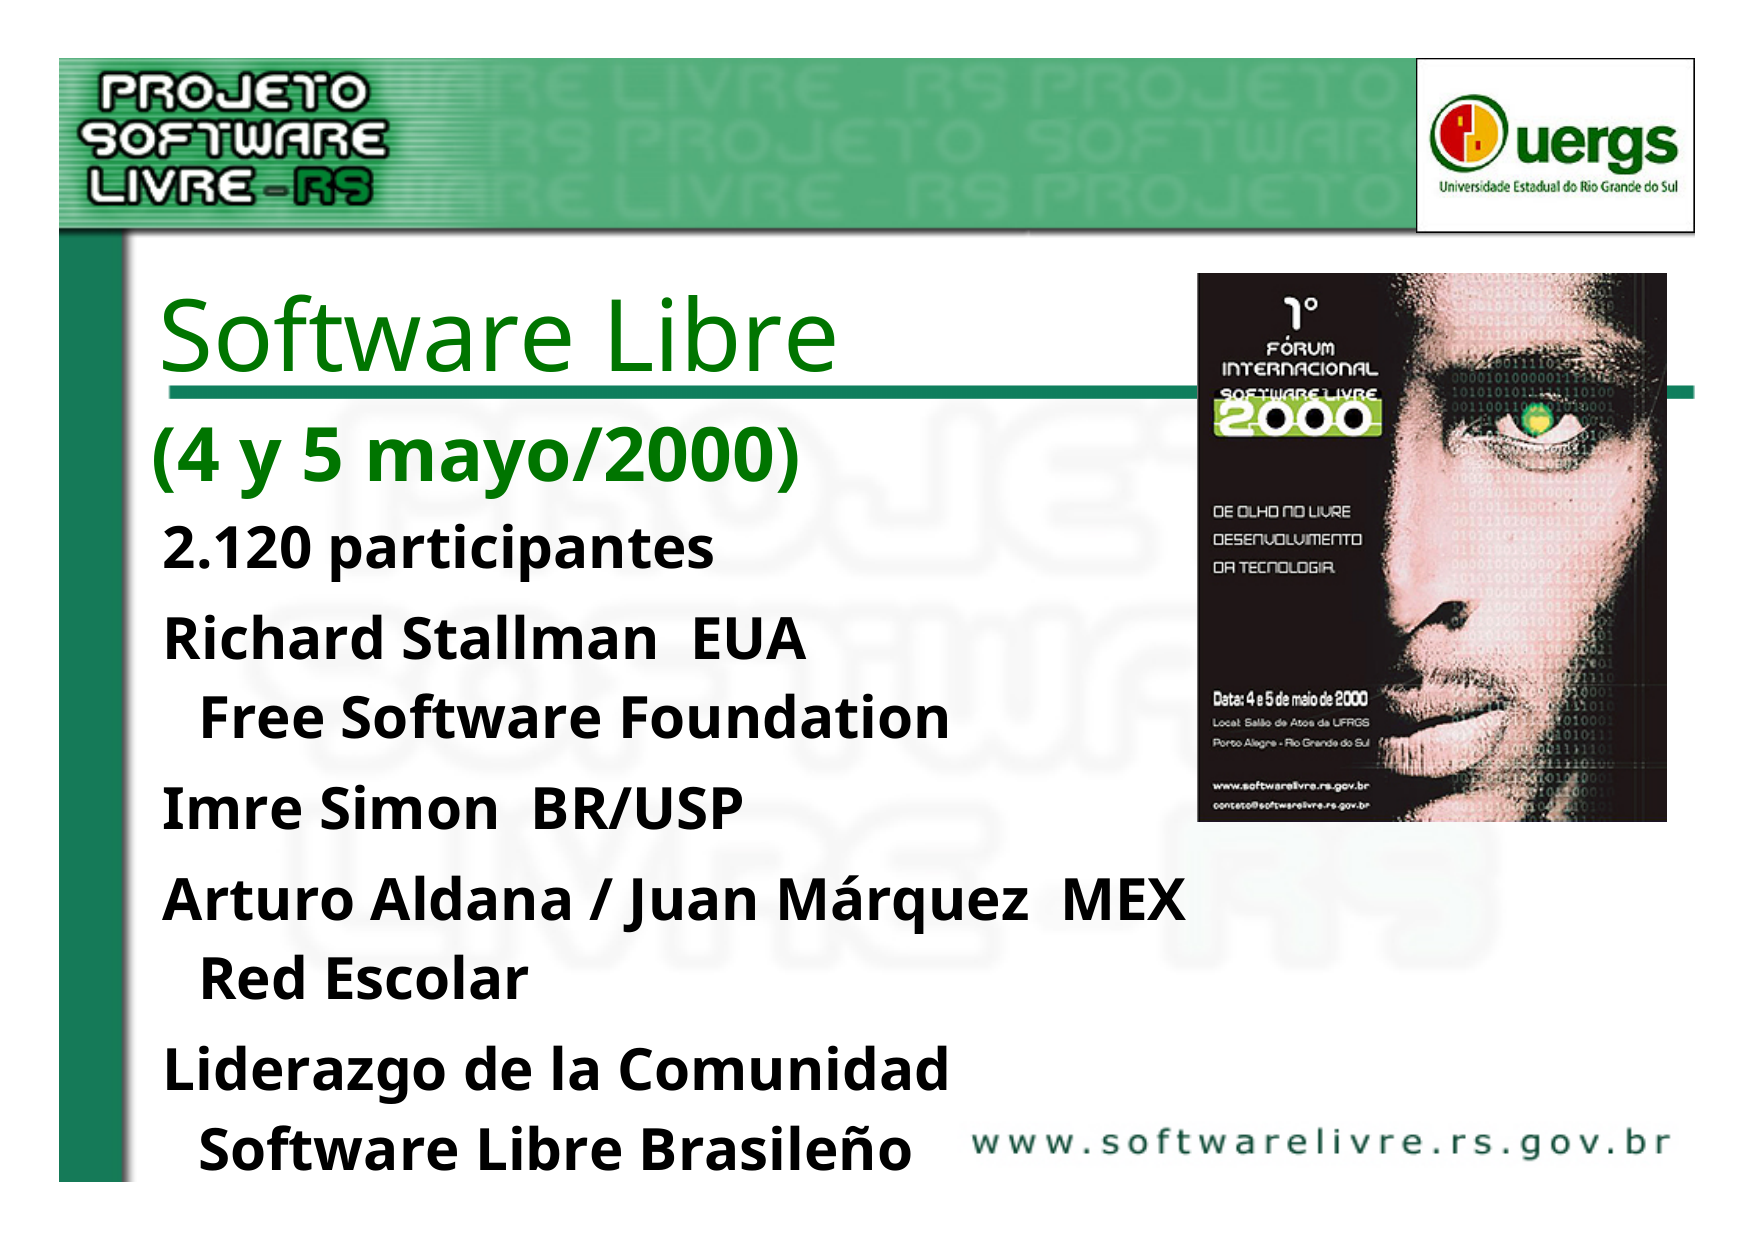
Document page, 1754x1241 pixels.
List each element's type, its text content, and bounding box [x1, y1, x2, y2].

text_box Software Libre (4 y 5 mayo/2000) [132, 264, 1016, 478]
picture [59, 58, 1695, 1182]
text_box 2.120 participantes Richard Stallman EUA Free Software Foundation Imre Simon BR/USP Arturo Aldana / Juan Márquez MEX Red Escolar Liderazgo de la Comunidad Software Libre Brasileño [127, 505, 1345, 1120]
